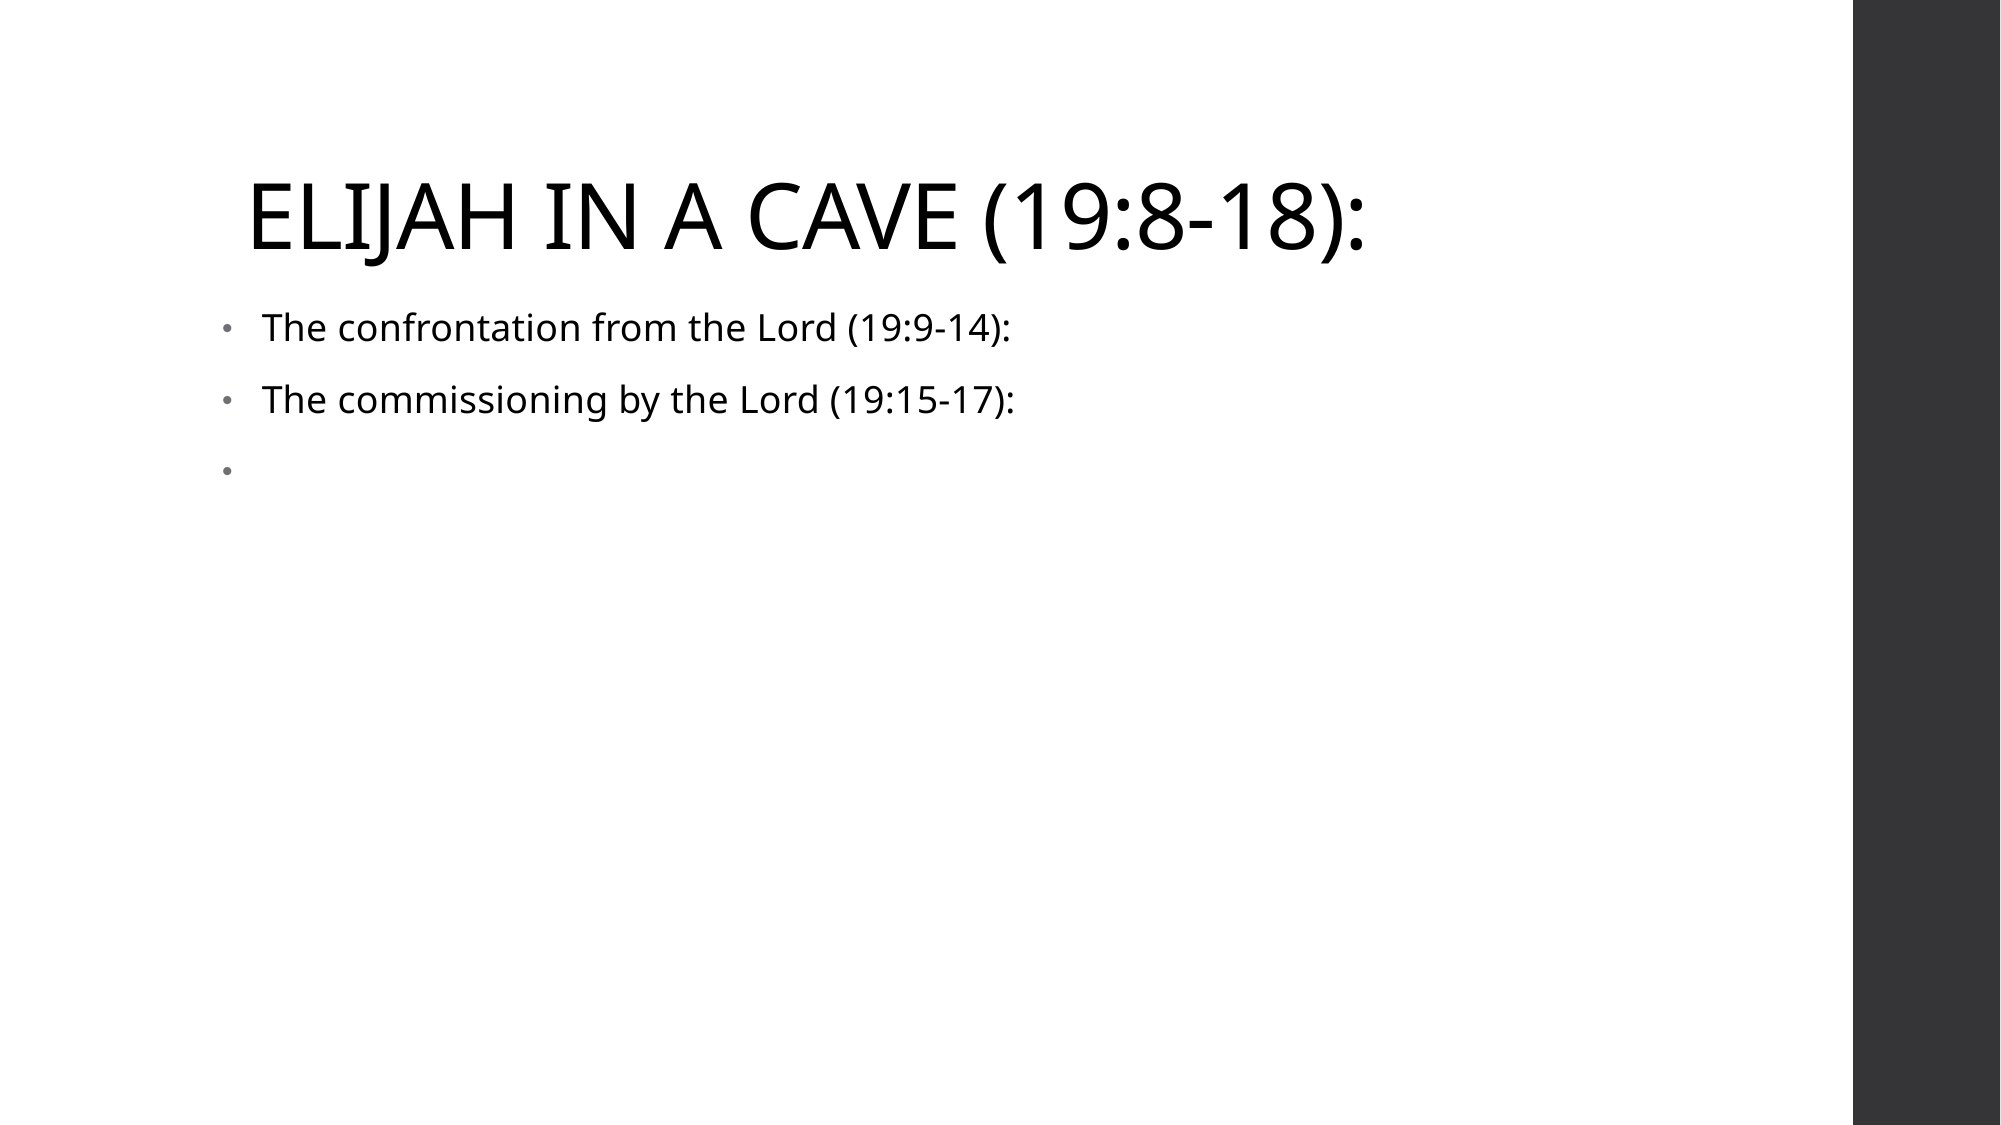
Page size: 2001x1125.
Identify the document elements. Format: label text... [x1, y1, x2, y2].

title ELIJAH IN A CAVE (19:8-18): [206, 60, 1797, 278]
list The confrontation from the Lord (19:9-14): The commissioning by the Lord (19:15-17): [206, 299, 1617, 1014]
